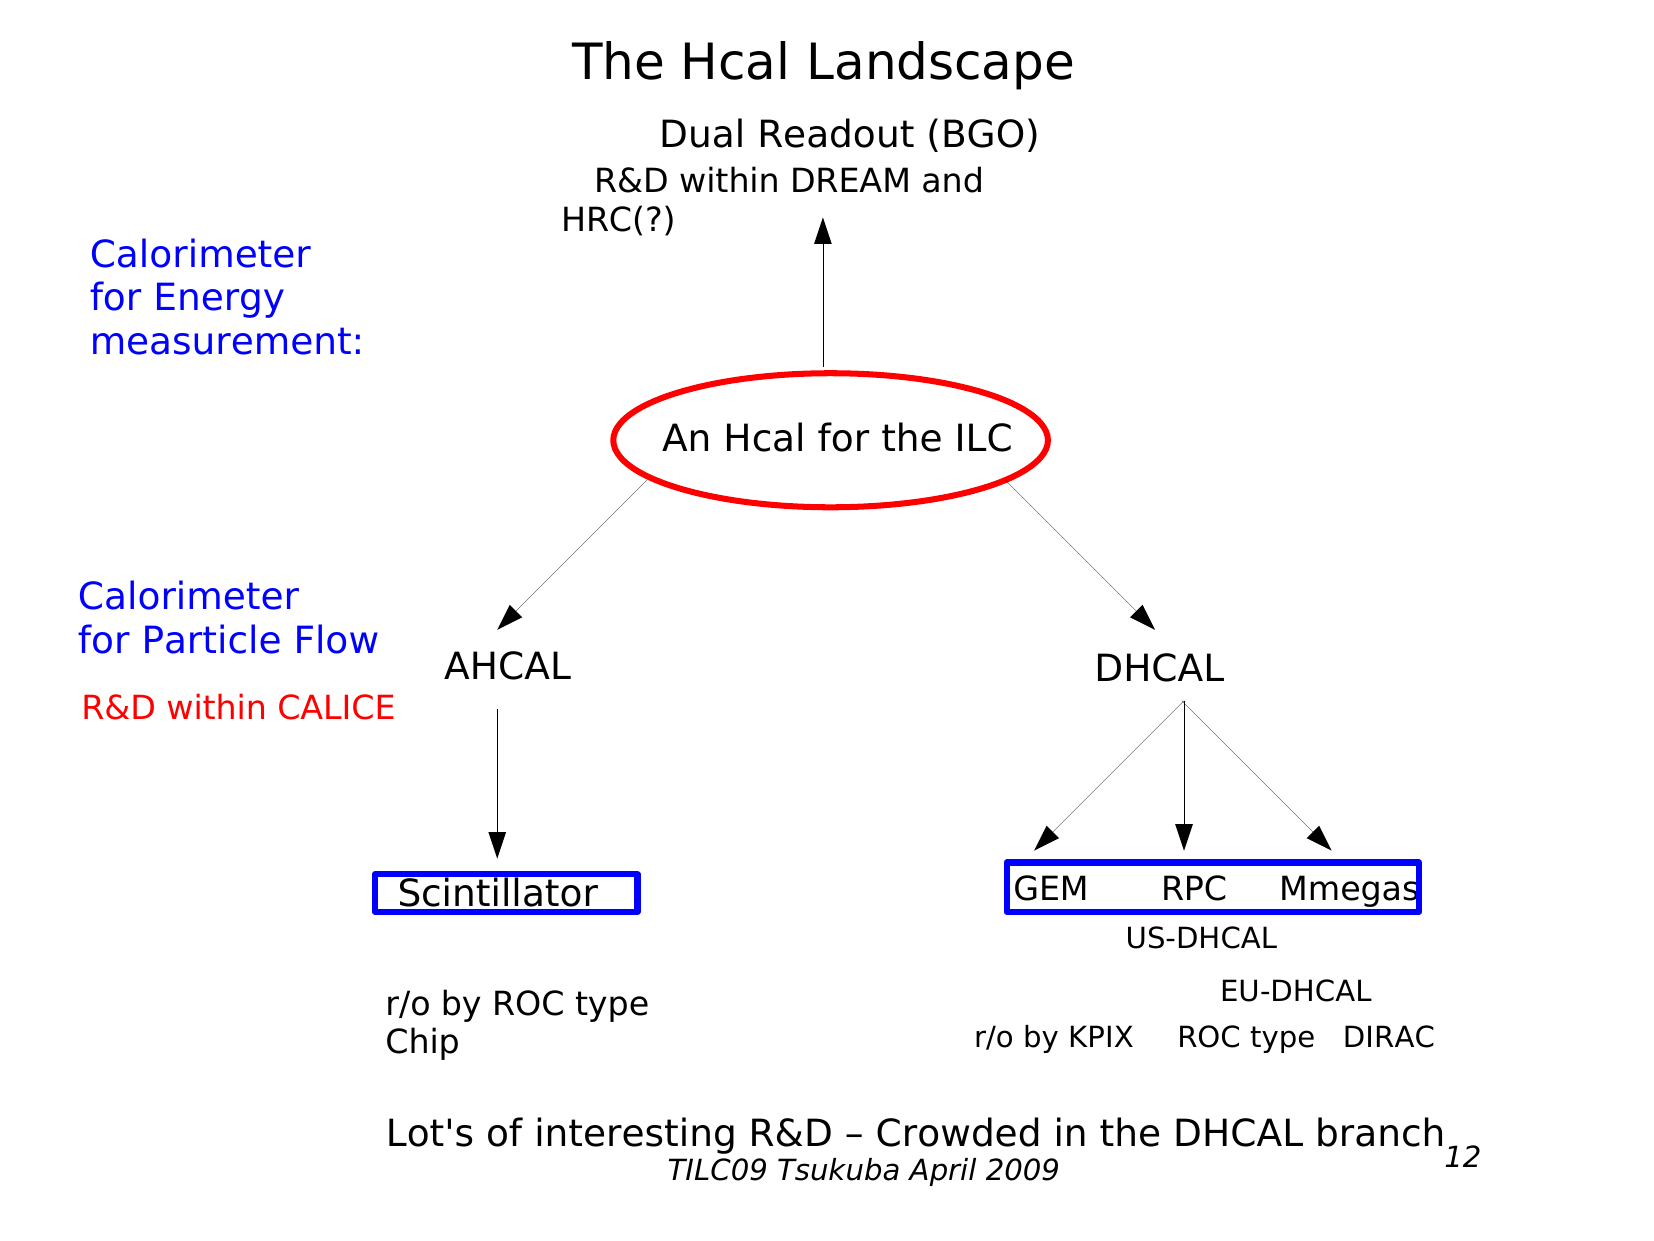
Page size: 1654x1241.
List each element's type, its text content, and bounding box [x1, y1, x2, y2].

text_box AHCAL [429, 637, 583, 696]
text_box Scintillator [382, 915, 610, 923]
text_box Lot's of interesting R&D – Crowded in the DHCAL branch [371, 1104, 1437, 1163]
text_box DHCAL [1079, 639, 1236, 699]
text_box EU-DHCAL [1205, 967, 1387, 1012]
text_box Dual Readout (BGO) [644, 105, 1047, 150]
text_box R&D within DREAM and HRC(?) [546, 150, 1118, 209]
text_box Mmegas [1293, 862, 1432, 916]
text_box r/o by KPIX [959, 1012, 1148, 1062]
text_box Scintillator [382, 864, 610, 871]
text_box ROC type DIRAC [1162, 1012, 1451, 1062]
text_box R&D within CALICE [33, 677, 470, 736]
text_box Calorimeter for Energy measurement: [75, 225, 374, 371]
text_box The Hcal Landscape [557, 25, 1079, 99]
text_box Mmegas [1264, 866, 1416, 909]
text_box GEM [1010, 866, 1103, 909]
text_box Scintillator [382, 877, 610, 909]
text_box An Hcal for the ILC [647, 409, 1020, 469]
text_box RPC [1146, 866, 1242, 909]
text_box US-DHCAL [1110, 915, 1293, 964]
text_box r/o by ROC type Chip [370, 977, 660, 1069]
text_box Calorimeter for Particle Flow [63, 567, 388, 670]
text_box GEM [998, 862, 1103, 916]
